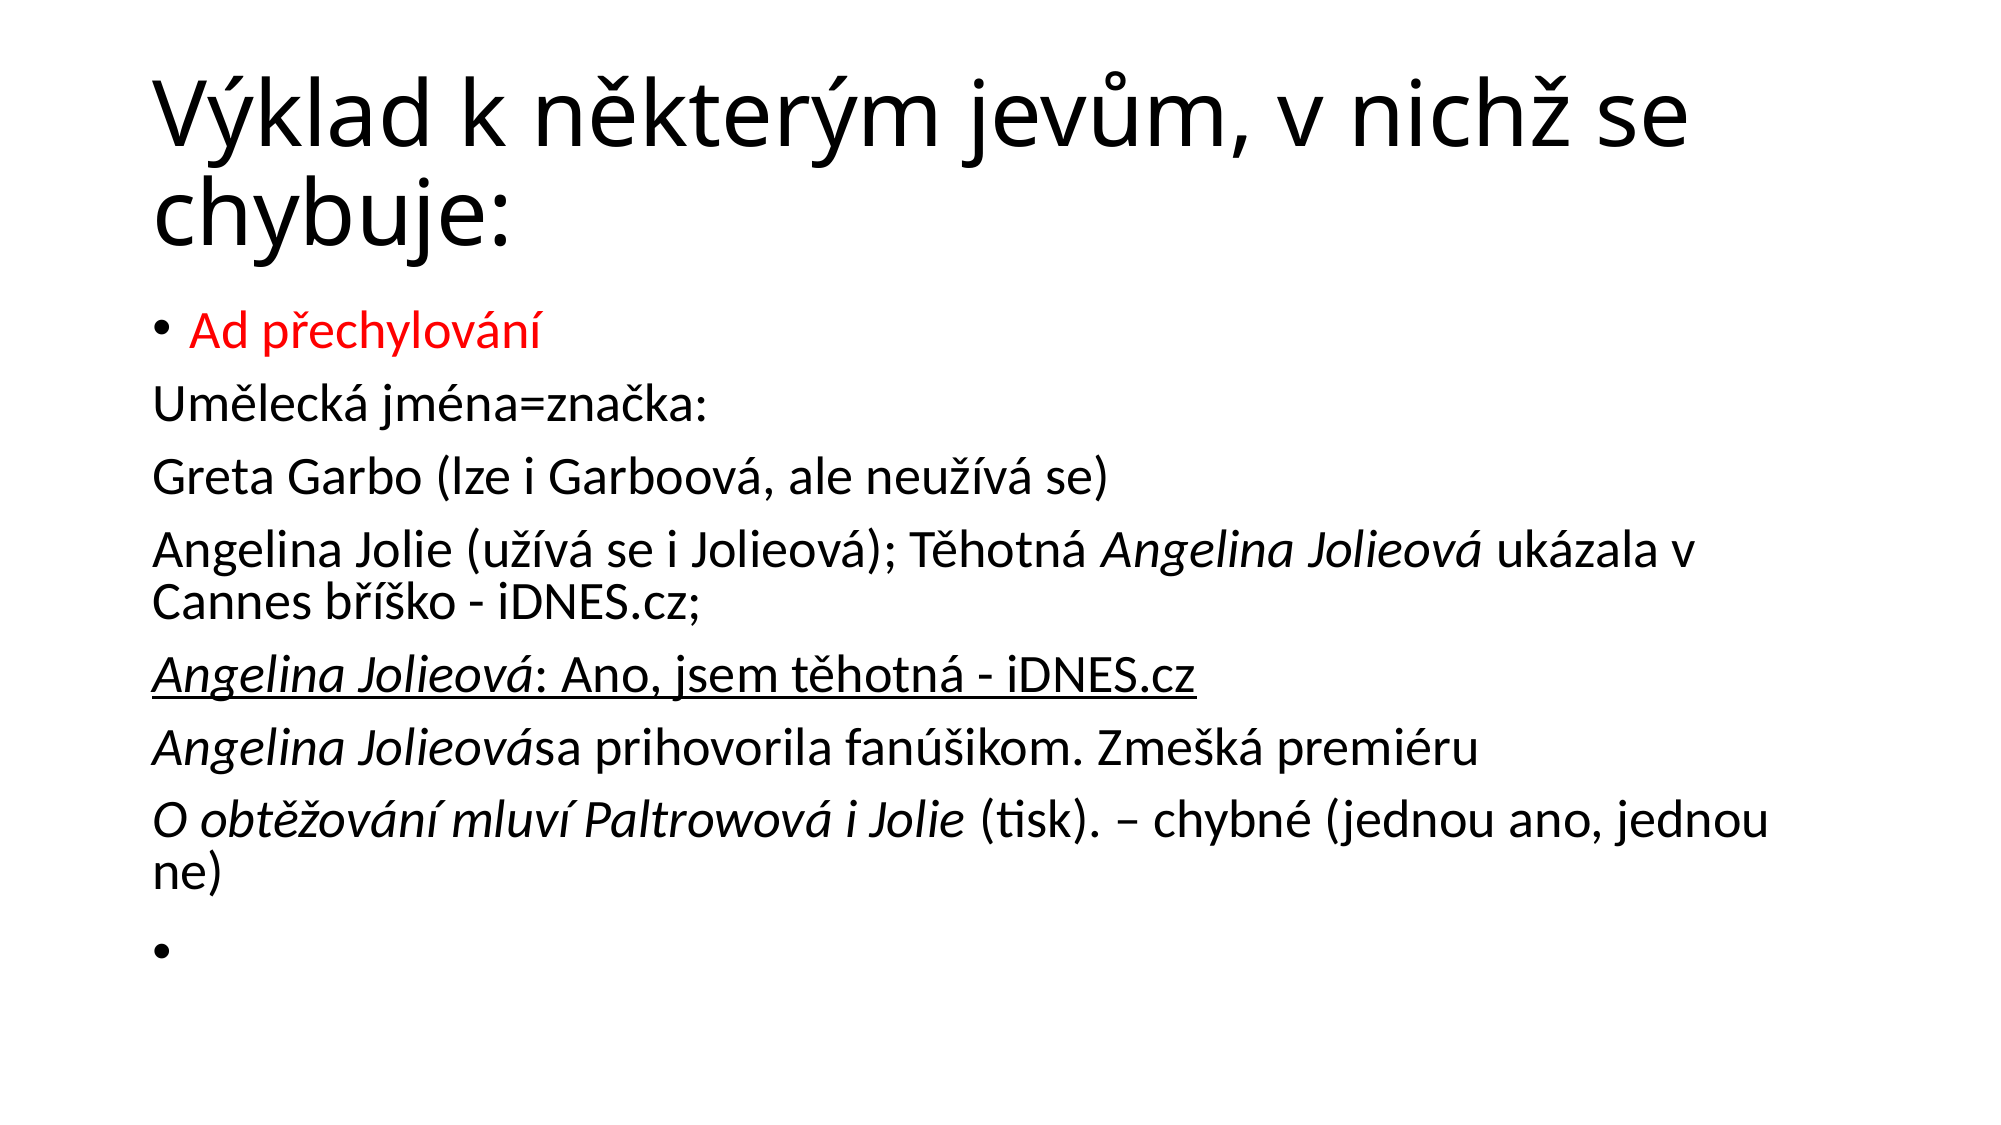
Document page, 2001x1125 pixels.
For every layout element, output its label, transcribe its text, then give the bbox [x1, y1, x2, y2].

list Ad přechylování Umělecká jména=značka: Greta Garbo (lze i Garboová, ale neužívá se) Angelina Jolie (užívá se i Jolieová); Těhotná Angelina Jolieová ukázala v Cannes bříško - iDNES.cz; Angelina Jolieová: Ano, jsem těhotná - iDNES.cz Angelina Jolieová sa prihovorila fanúšikom. Zmešká premiéru O obtěžování mluví Paltrowová i Jolie (tisk). – chybné (jednou ano, jednou ne) [137, 299, 1863, 1014]
title Výklad k některým jevům, v nichž se chybuje: [137, 59, 1863, 278]
